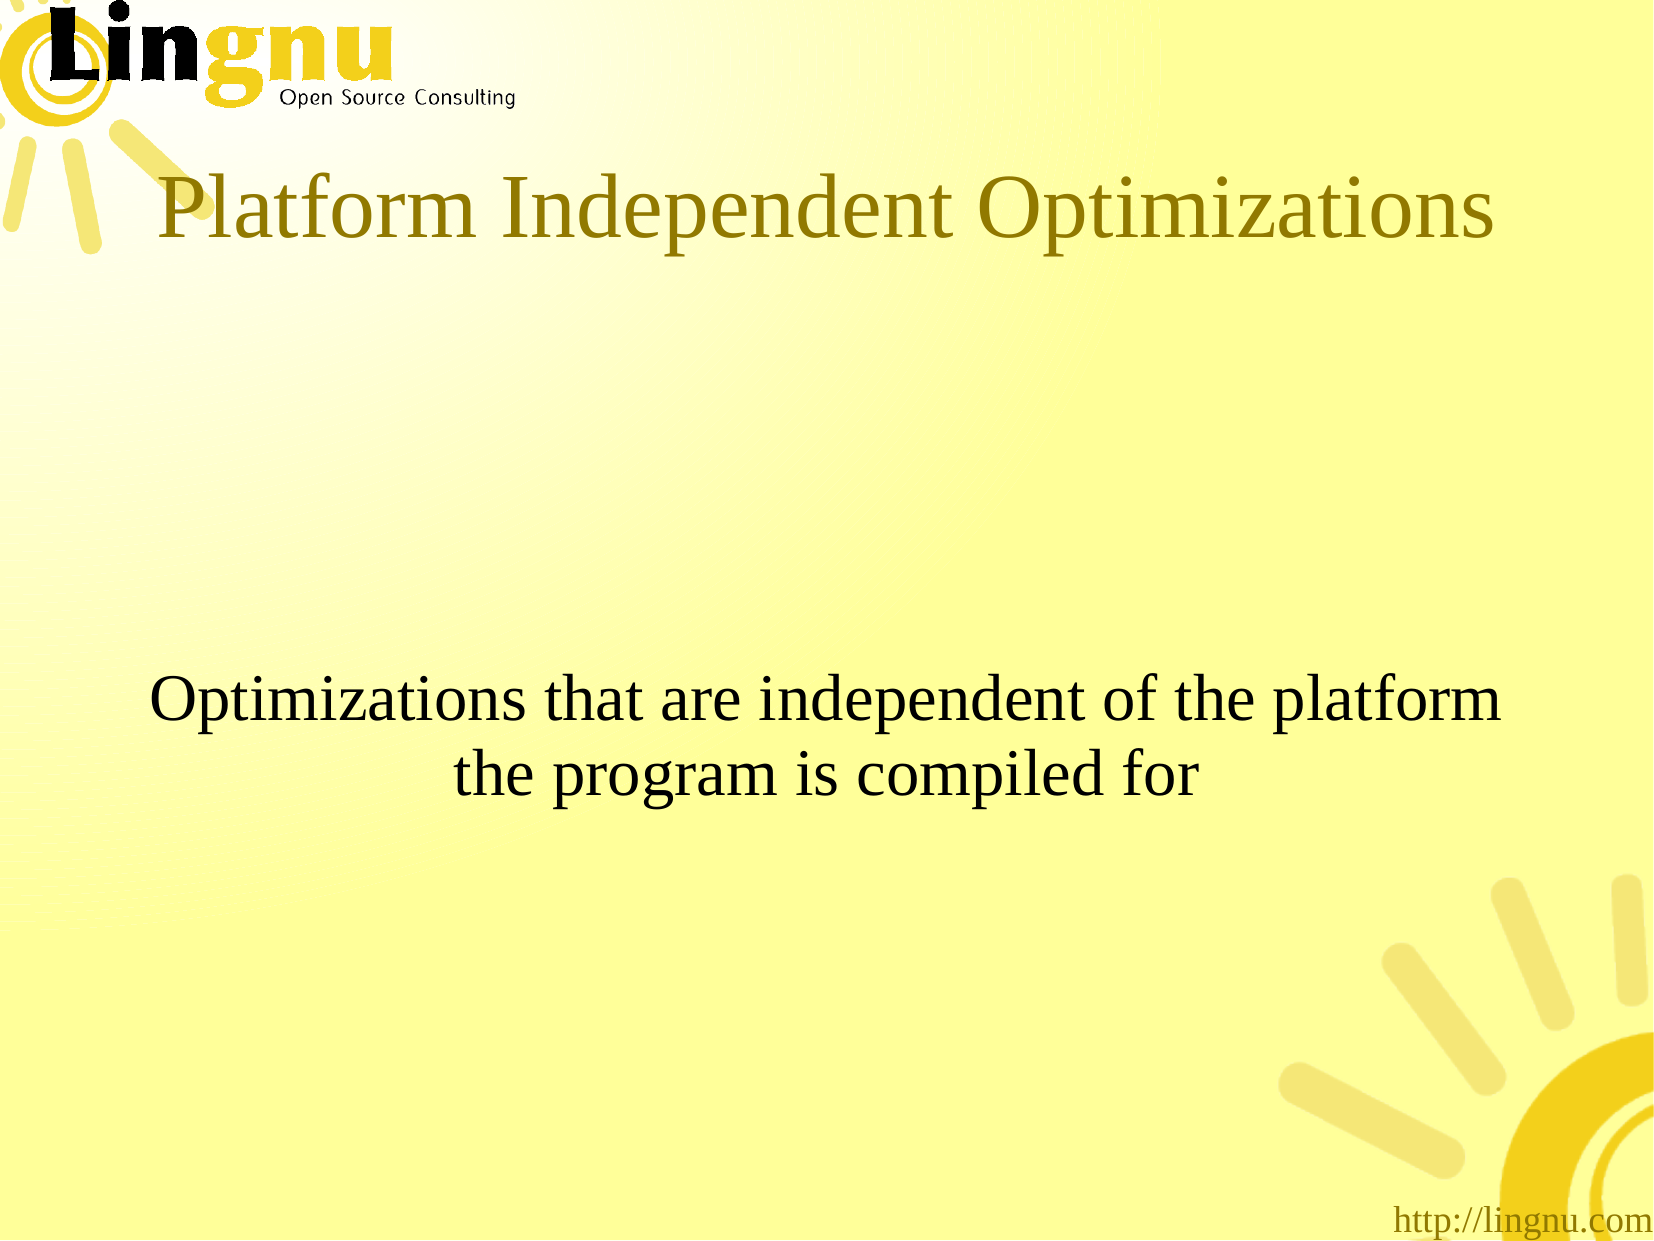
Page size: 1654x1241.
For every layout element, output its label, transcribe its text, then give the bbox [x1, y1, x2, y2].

picture [1256, 871, 1654, 1241]
subtitle Optimizations that are independent of the platform the program is compiled for [121, 344, 1534, 1127]
title Platform Independent Optimizations [121, 102, 1534, 311]
picture [0, 0, 516, 256]
